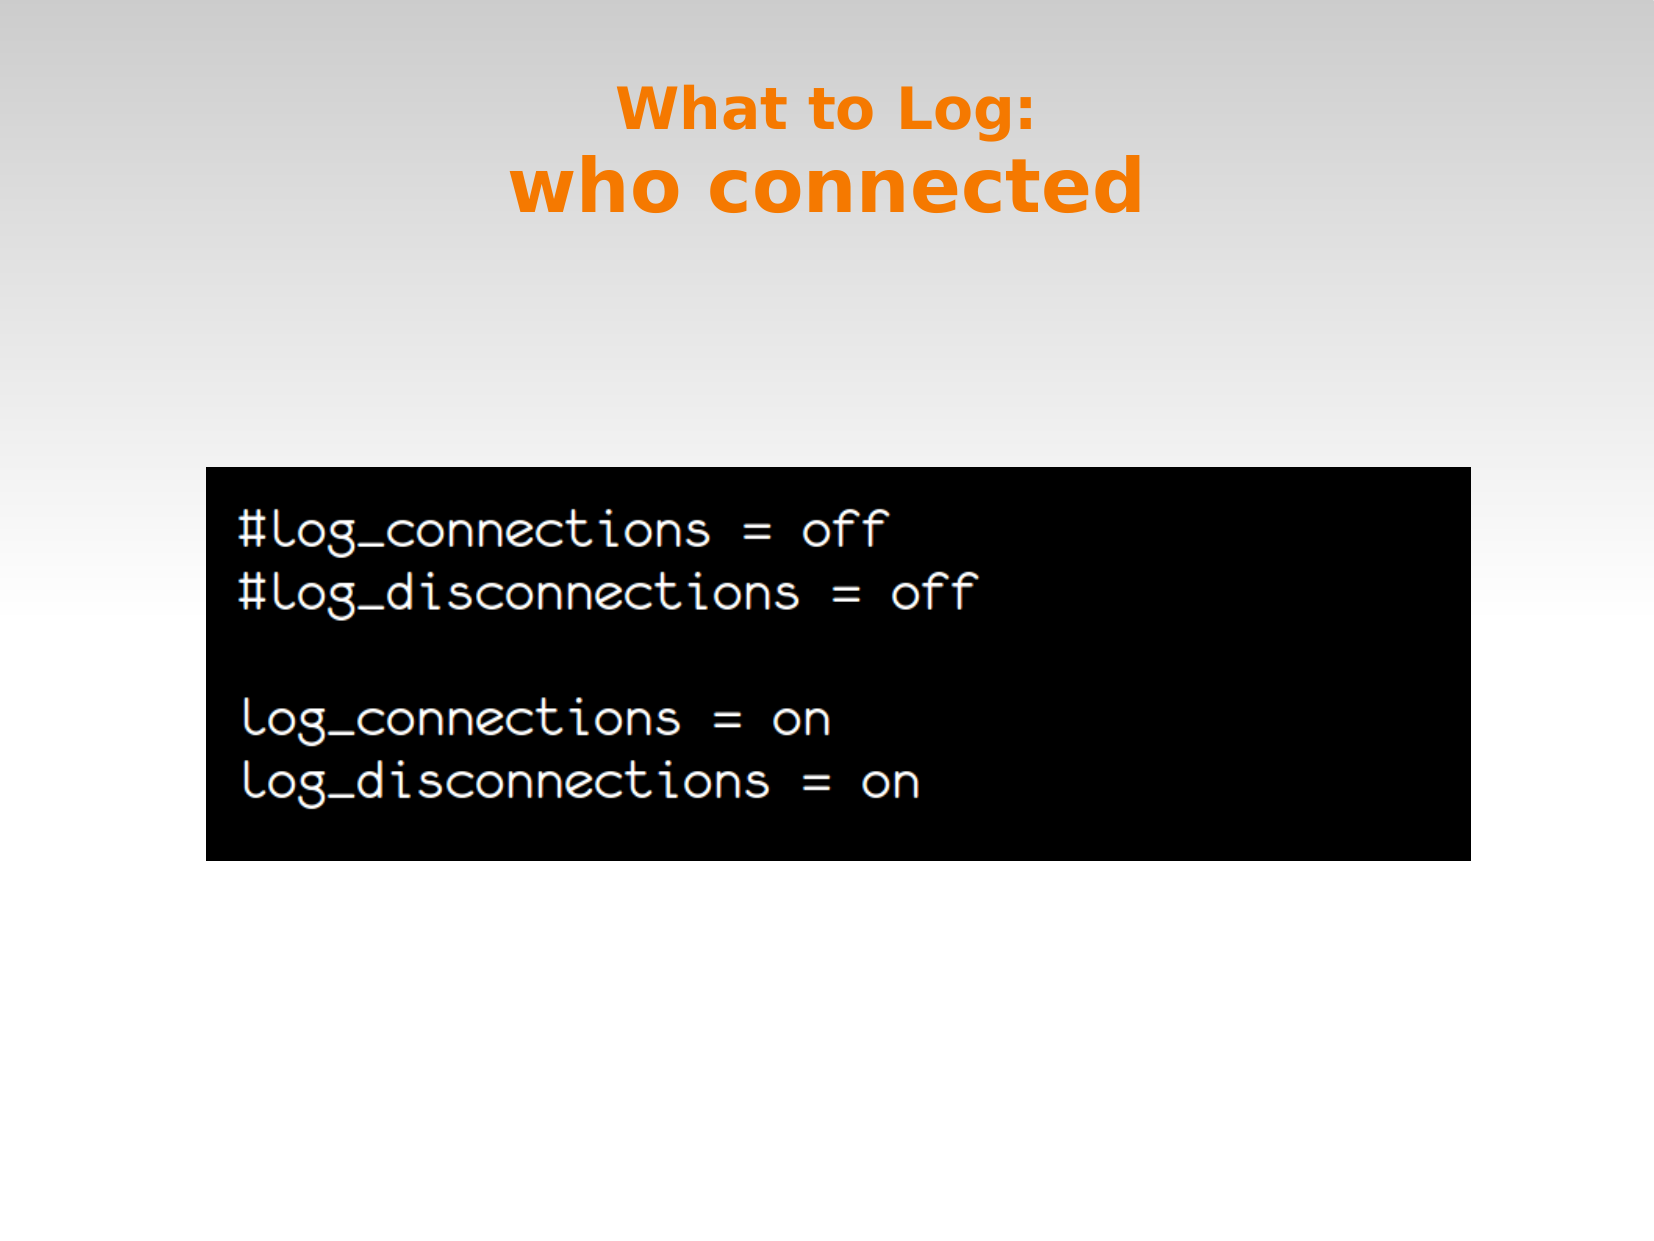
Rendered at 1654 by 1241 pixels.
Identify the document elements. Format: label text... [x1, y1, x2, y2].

title What to Log: who connected [82, 49, 1571, 257]
picture [206, 467, 1471, 861]
